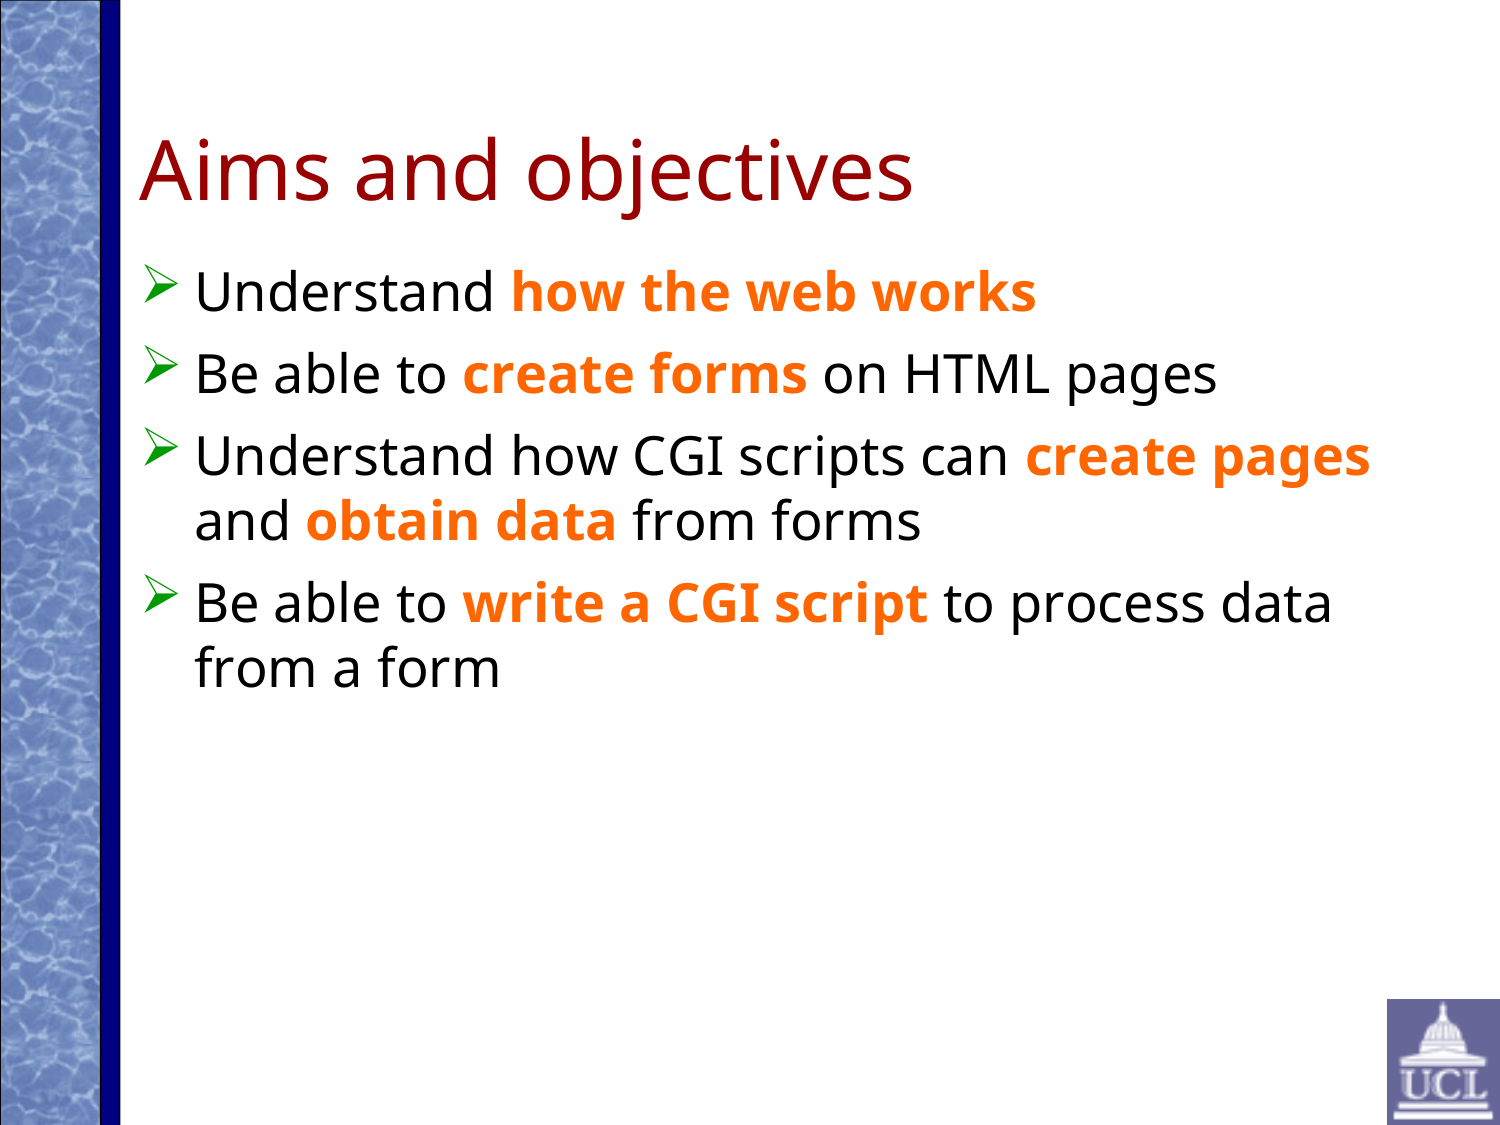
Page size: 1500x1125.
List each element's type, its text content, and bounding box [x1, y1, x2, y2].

picture [1387, 999, 1500, 1125]
picture [1, 1, 99, 1125]
list Understand how the web works Be able to create forms on HTML pages Understand how CGI scripts can create pages and obtain data from forms Be able to write a CGI script to process data from a form [125, 249, 1417, 1088]
title Aims and objectives [124, 37, 1413, 225]
